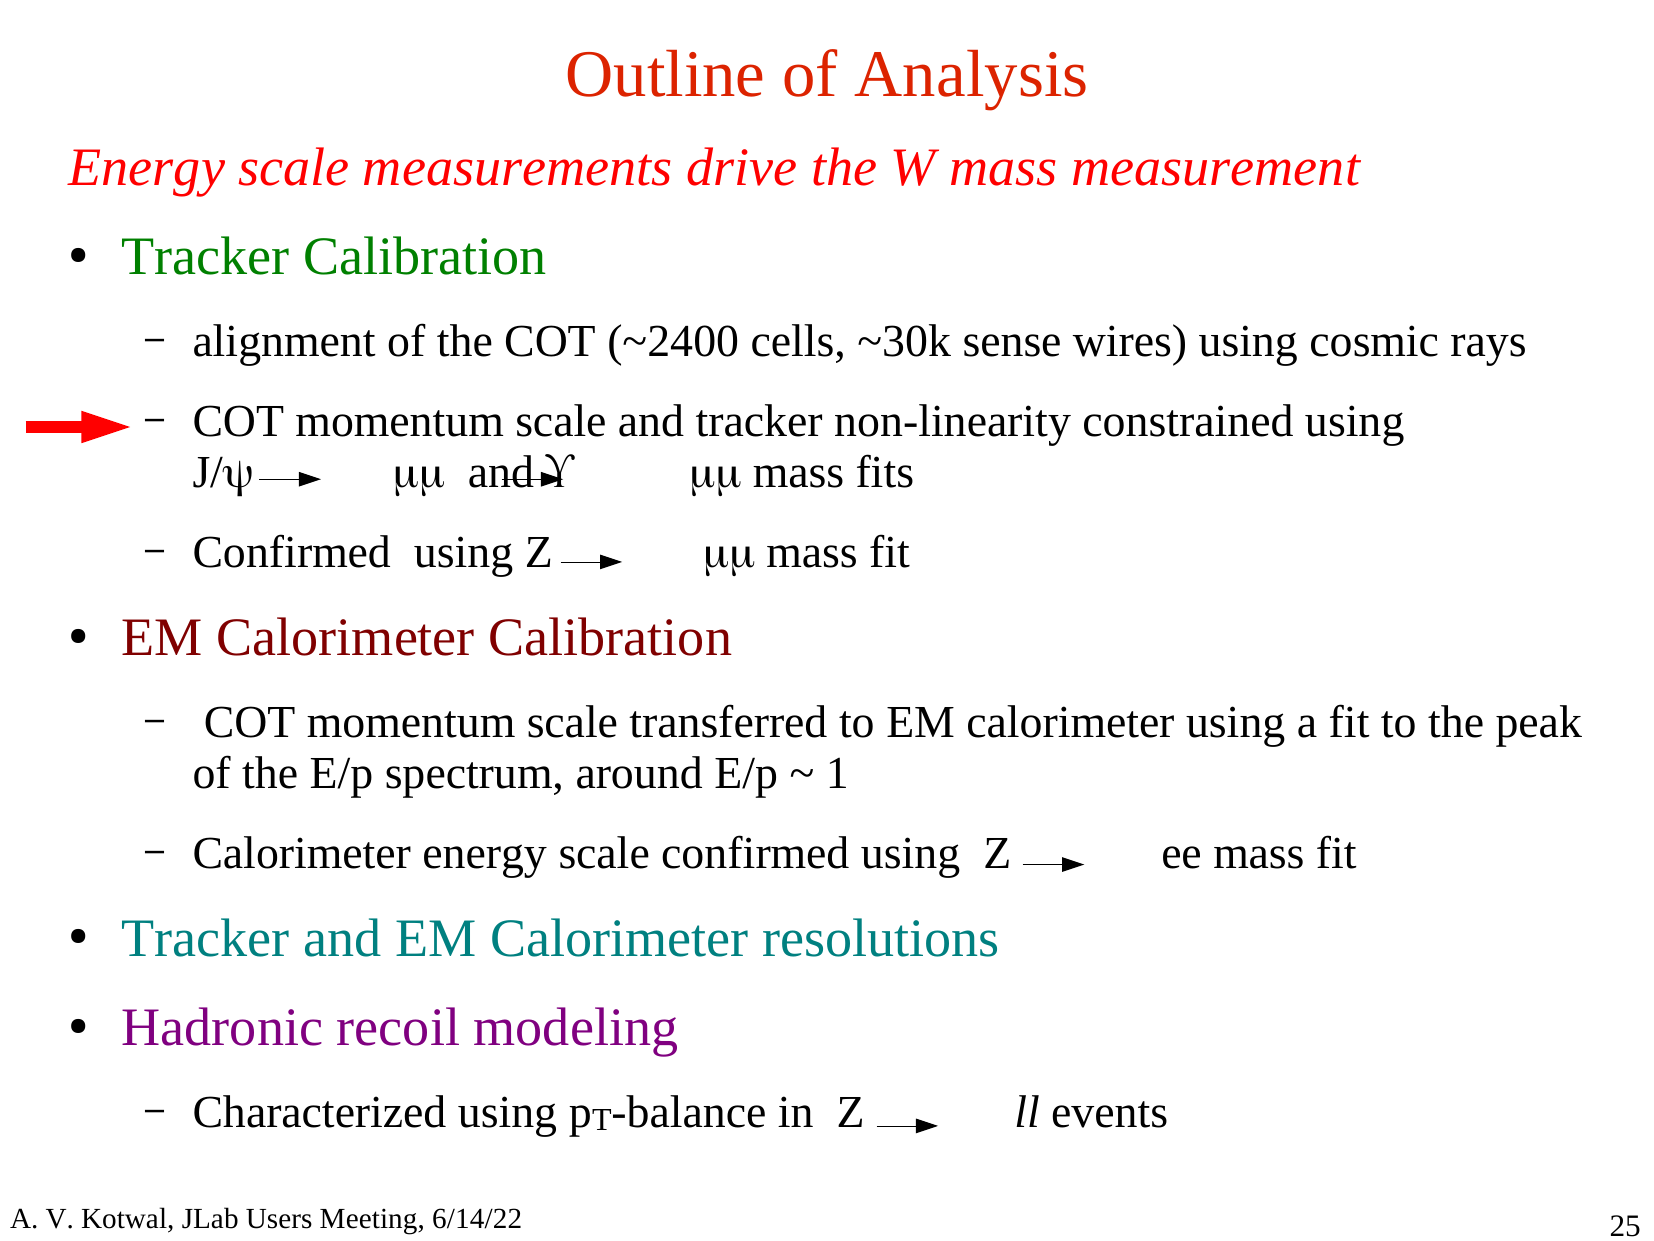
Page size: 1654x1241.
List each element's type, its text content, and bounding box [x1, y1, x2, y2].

list Energy scale measurements drive the W mass measurement Tracker Calibration alignment of the COT (~2400 cells, ~30k sense wires) using cosmic rays COT momentum scale and tracker non-linearity constrained using J/ψ μμ and ϒ μμ mass fits Confirmed using Z μμ mass fit EM Calorimeter Calibration COT momentum scale transferred to EM calorimeter using a fit to the peak of the E/p spectrum, around E/p ~ 1 Calorimeter energy scale confirmed using Z ee mass fit Tracker and EM Calorimeter resolutions Hadronic recoil modeling Characterized using pT-balance in Z ll events [50, 136, 1597, 1229]
title Outline of Analysis [121, 20, 1534, 127]
